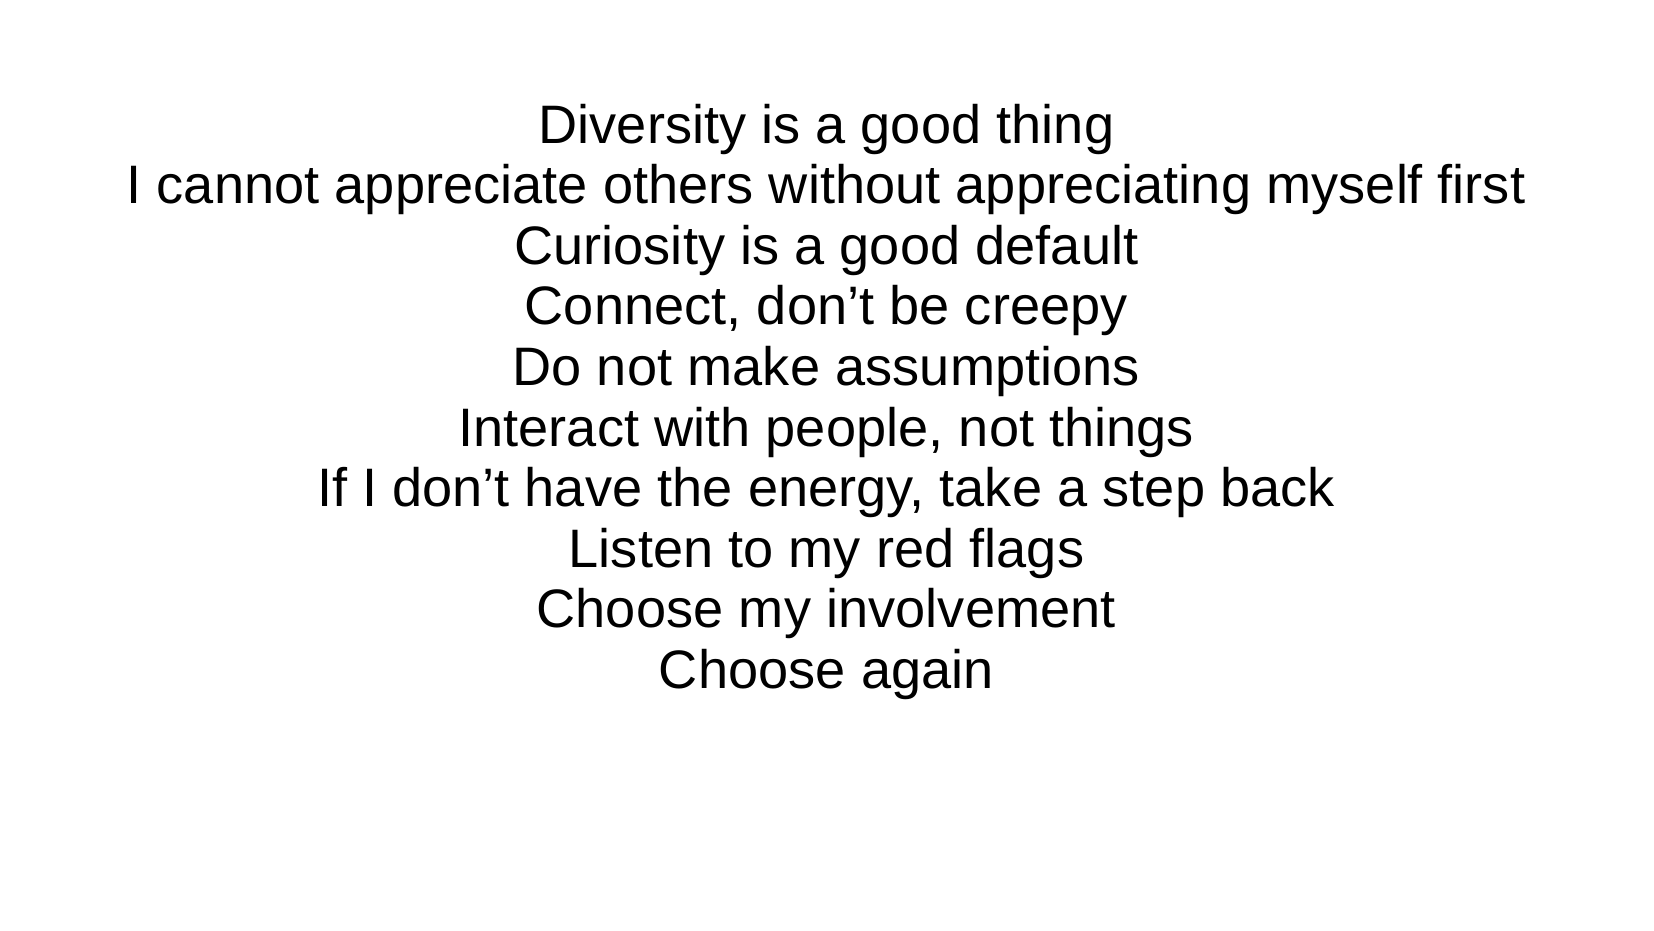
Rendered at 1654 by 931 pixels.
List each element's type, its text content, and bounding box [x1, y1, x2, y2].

subtitle Diversity is a good thing I cannot appreciate others without appreciating myself first Curiosity is a good default Connect, don’t be creepy Do not make assumptions Interact with people, not things If I don’t have the energy, take a step back Listen to my red flags Choose my involvement Choose again [82, 37, 1571, 757]
